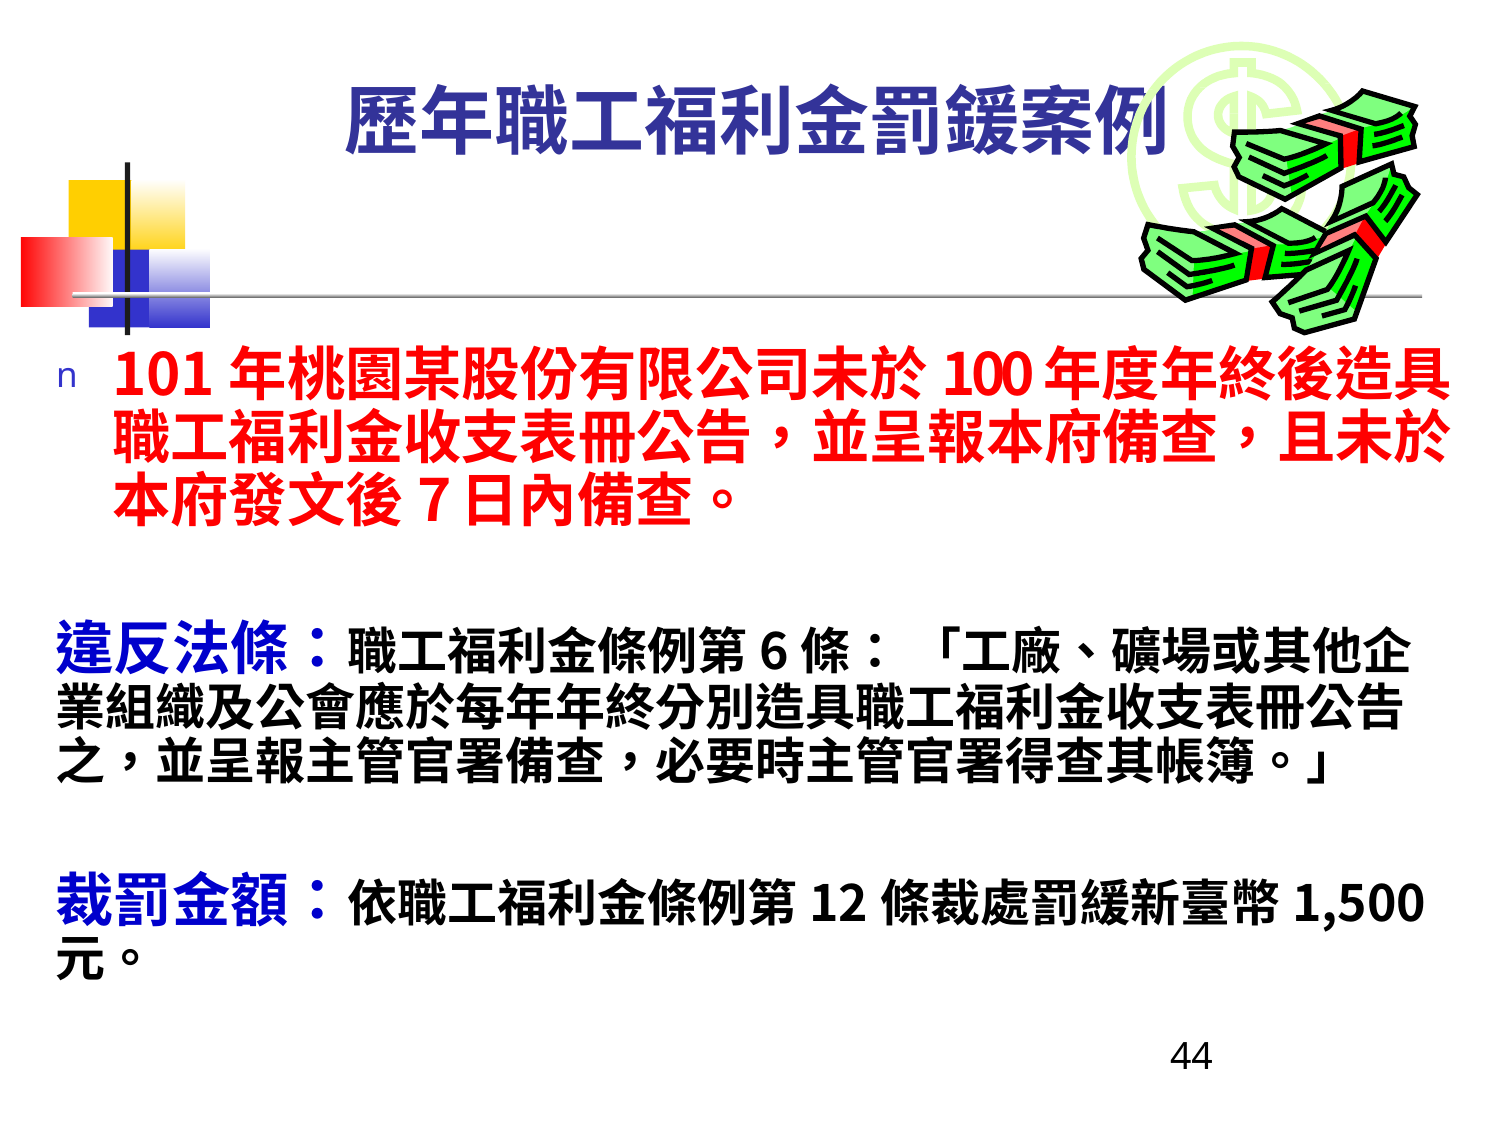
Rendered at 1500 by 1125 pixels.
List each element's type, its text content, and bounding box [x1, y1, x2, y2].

title 歷年職工福利金罰鍰案例 [123, 66, 1127, 216]
picture [1127, 41, 1421, 336]
slide_number <編號> [1155, 1024, 1468, 1100]
list 101年桃園某股份有限公司未於100年度年終後造具職工福利金收支表冊公告，並呈報本府備查，且未於本府發文後7日內備查。 違反法條：職工福利金條例第6條： 「工廠、礦場或其他企業組織及公會應於每年年終分別造具職工福利金收支表冊公告之，並呈報主管官署備查，必要時主管官署得查其帳簿。」 裁罰金額：依職工福利金條例第12條裁處罰緩新臺幣1,500元。 [41, 338, 1471, 1012]
